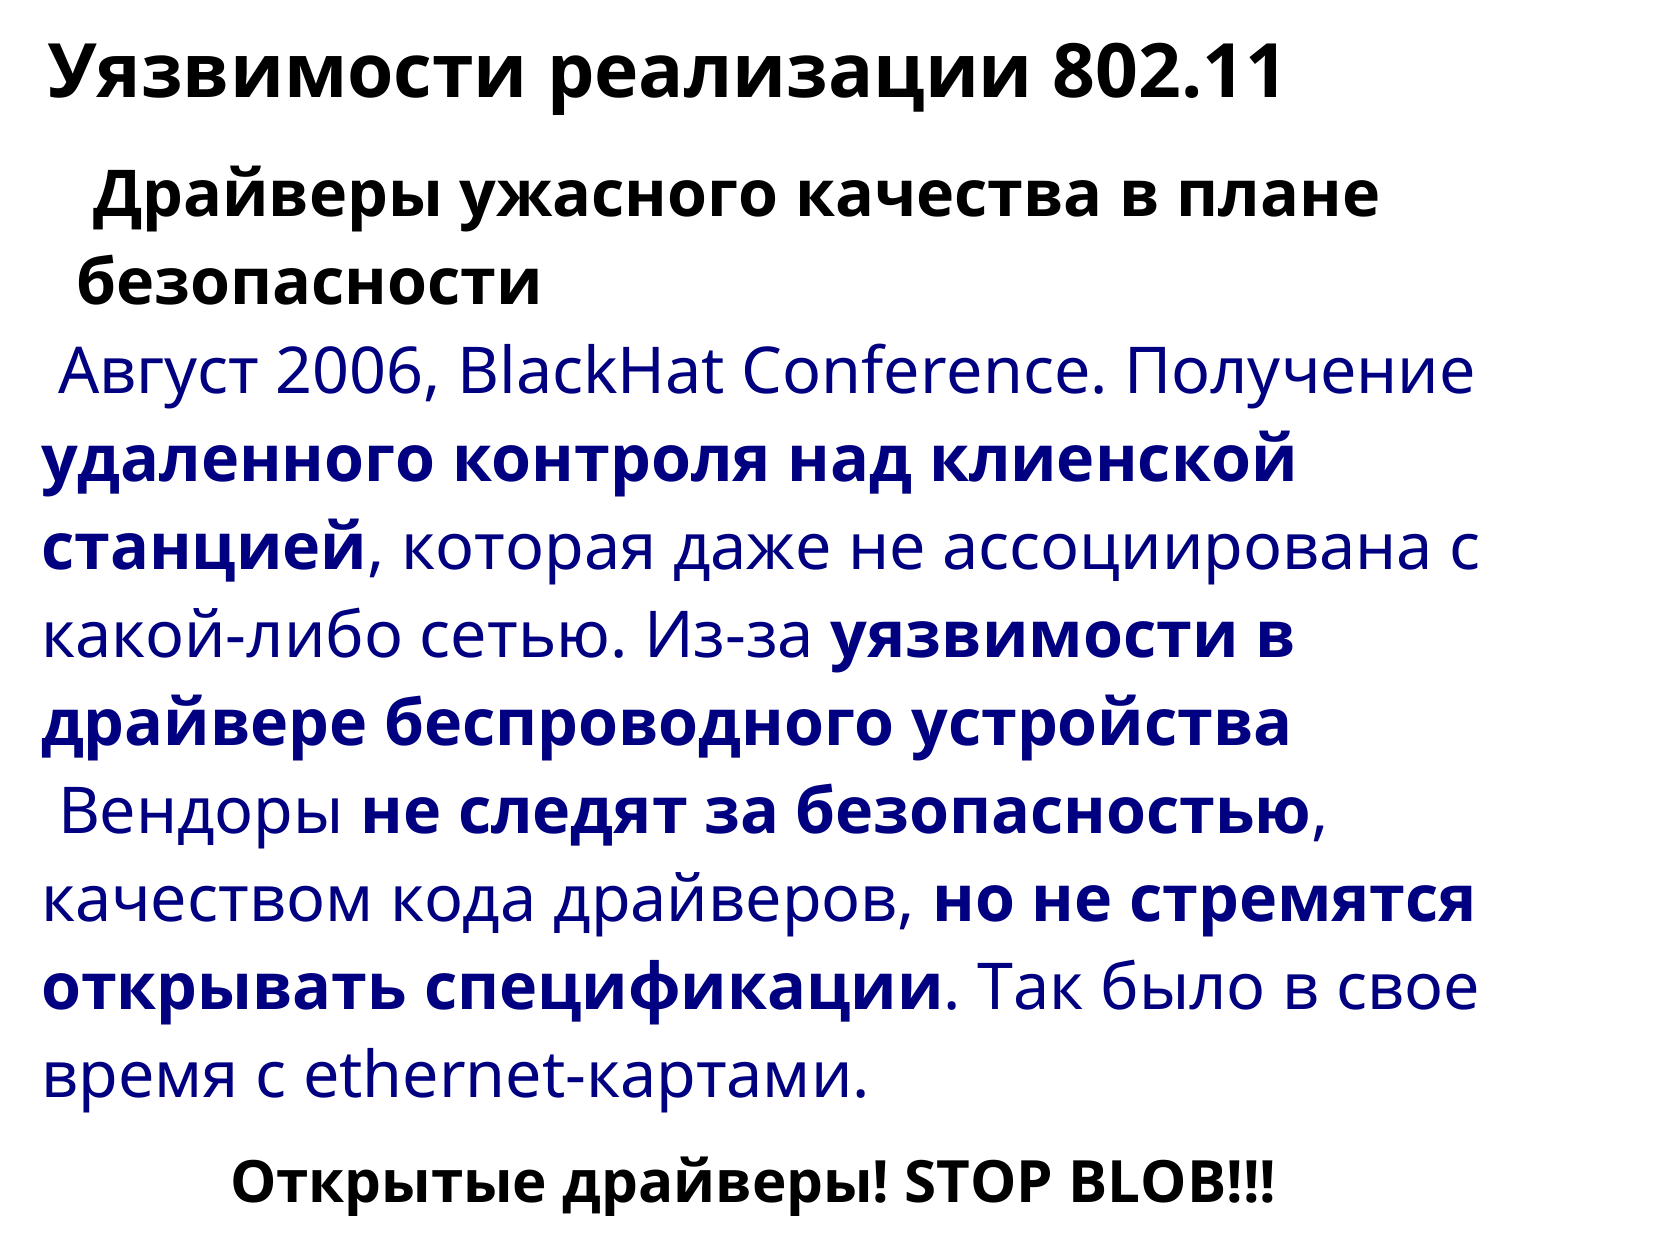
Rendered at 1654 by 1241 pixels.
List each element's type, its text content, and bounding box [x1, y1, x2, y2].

text_box Драйверы ужасного качества в плане безопасности [76, 147, 1388, 319]
text_box Август 2006, BlackHat Conference. Получение удаленного контроля над клиенской станцией, которая даже не ассоциирована с какой-либо сетью. Из-за уязвимости в драйвере беспроводного устройства Вендоры не следят за безопасностью, качеством кода драйверов, но не стремятся открывать спецификации. Так было в свое время с ethernet-картами. [41, 324, 1636, 1030]
text_box Открытые драйверы! STOP BLOB!!! [230, 1139, 1441, 1211]
text_box Уязвимости реализации 802.11 [47, 17, 1595, 110]
